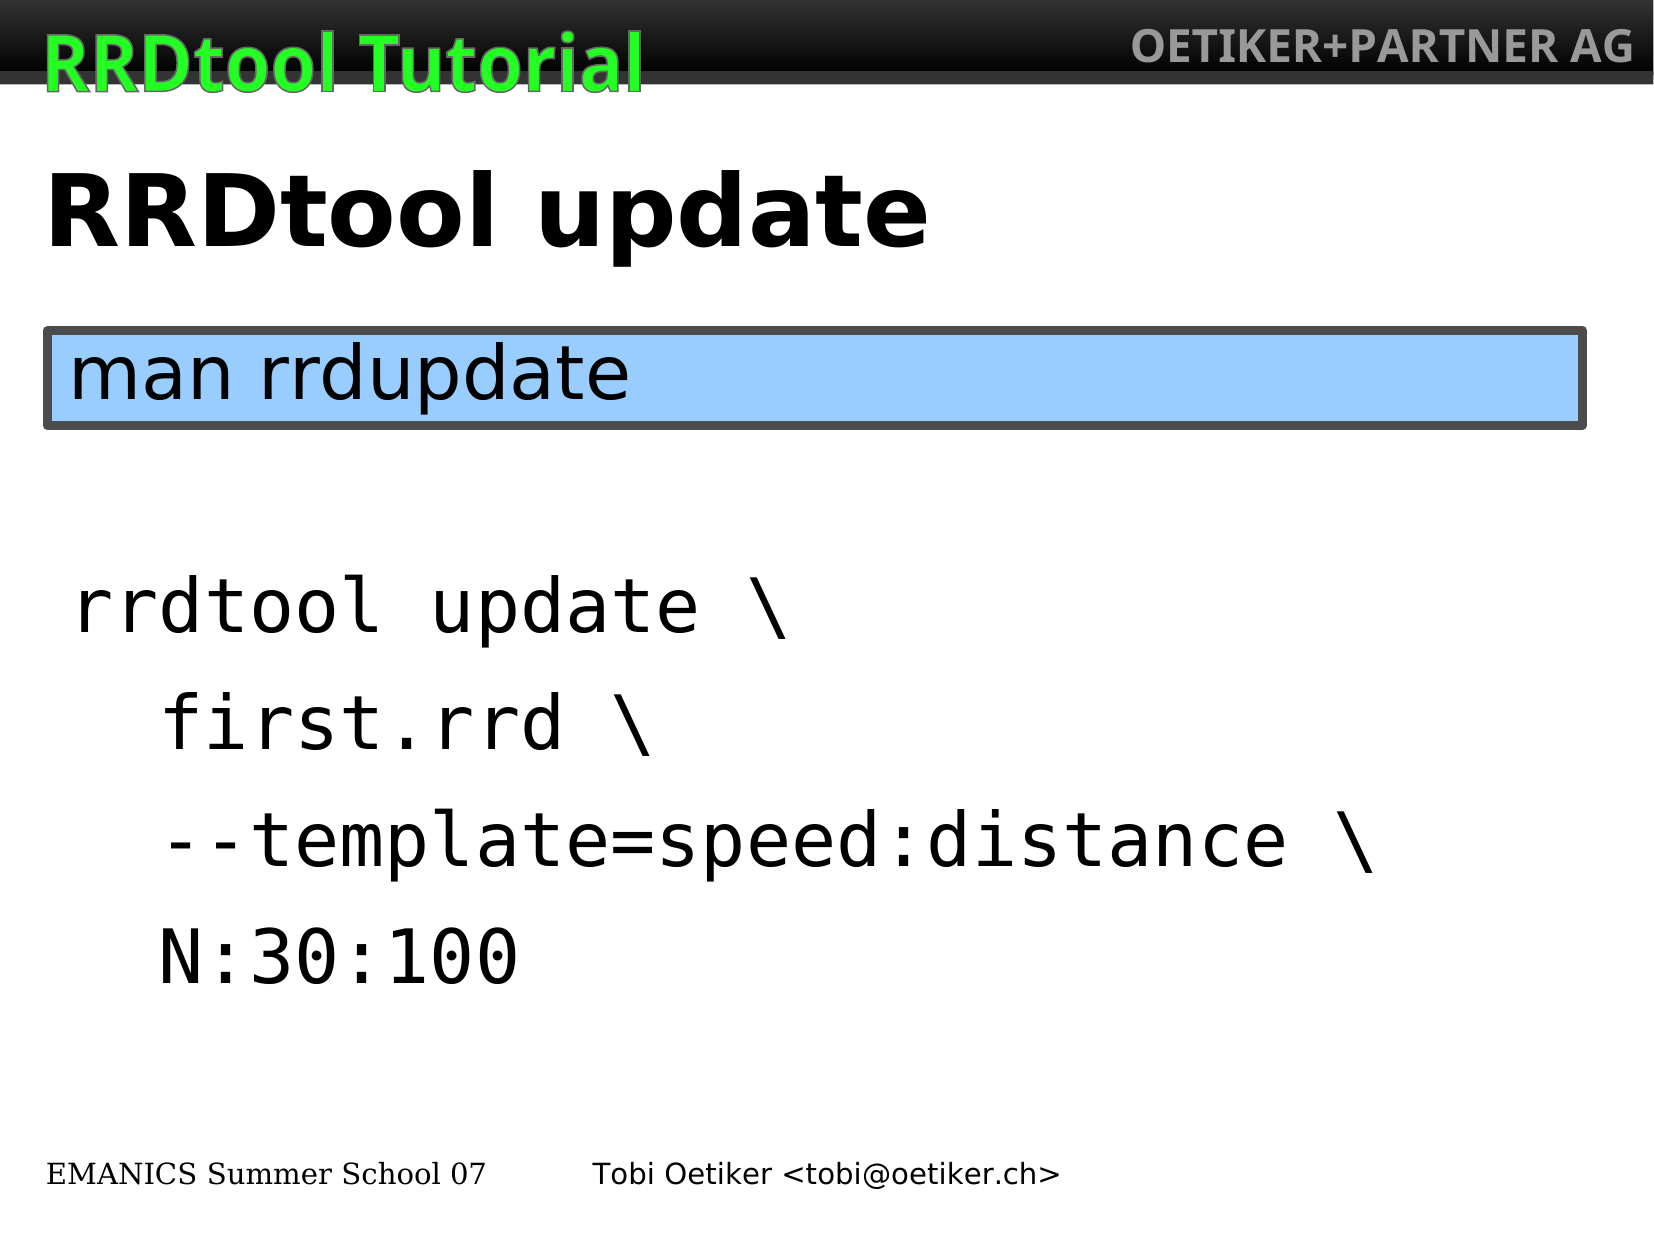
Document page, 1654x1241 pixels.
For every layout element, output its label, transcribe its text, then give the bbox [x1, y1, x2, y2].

list man rrdupdate rrdtool update \ first.rrd \ --template=speed:distance \ N:30:100 [50, 329, 1571, 1099]
title RRDtool update [43, 137, 1582, 287]
text_box [1571, 330, 1583, 426]
